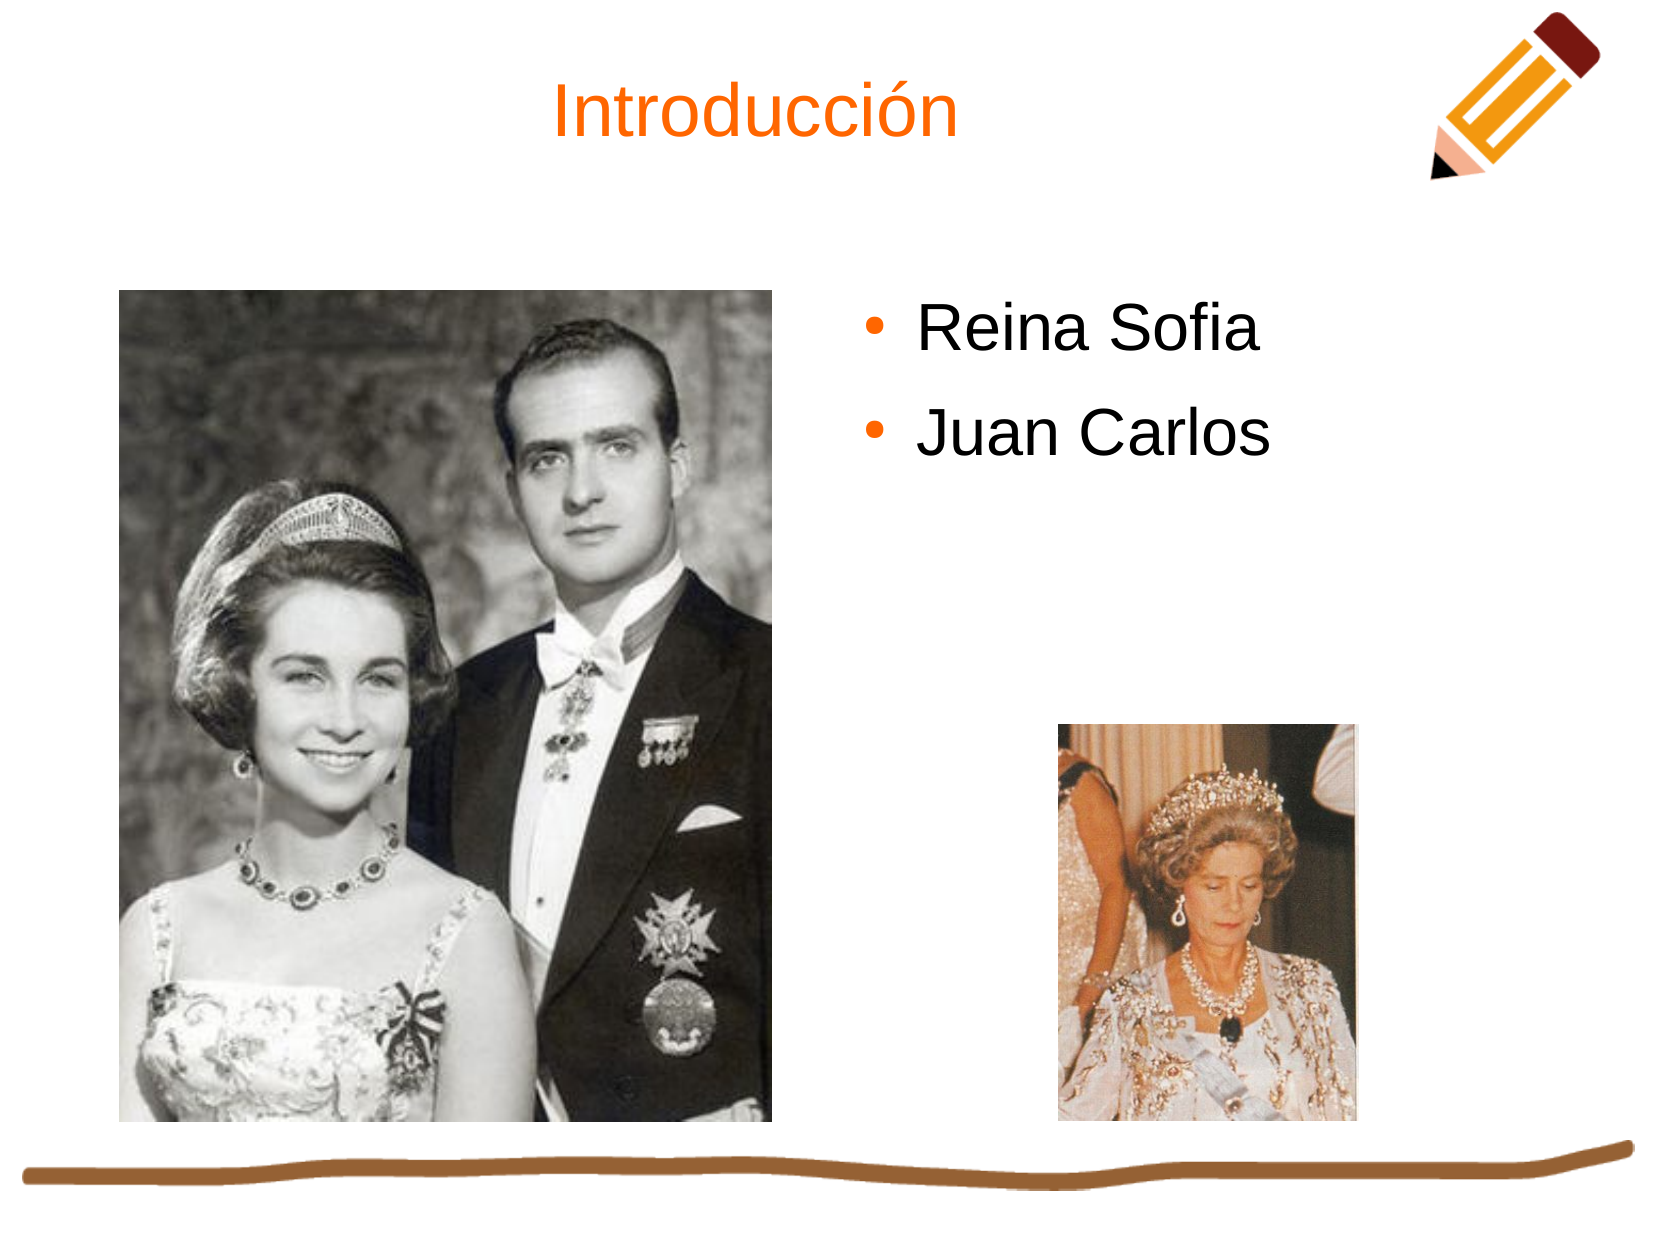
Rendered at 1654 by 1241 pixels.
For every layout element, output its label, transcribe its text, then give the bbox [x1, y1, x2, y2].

picture [1430, 12, 1601, 181]
picture [22, 1140, 1635, 1191]
picture [119, 290, 772, 1122]
title Introducción [82, 49, 1430, 172]
list Reina Sofia Juan Carlos [845, 290, 1572, 687]
picture [1058, 724, 1359, 1121]
